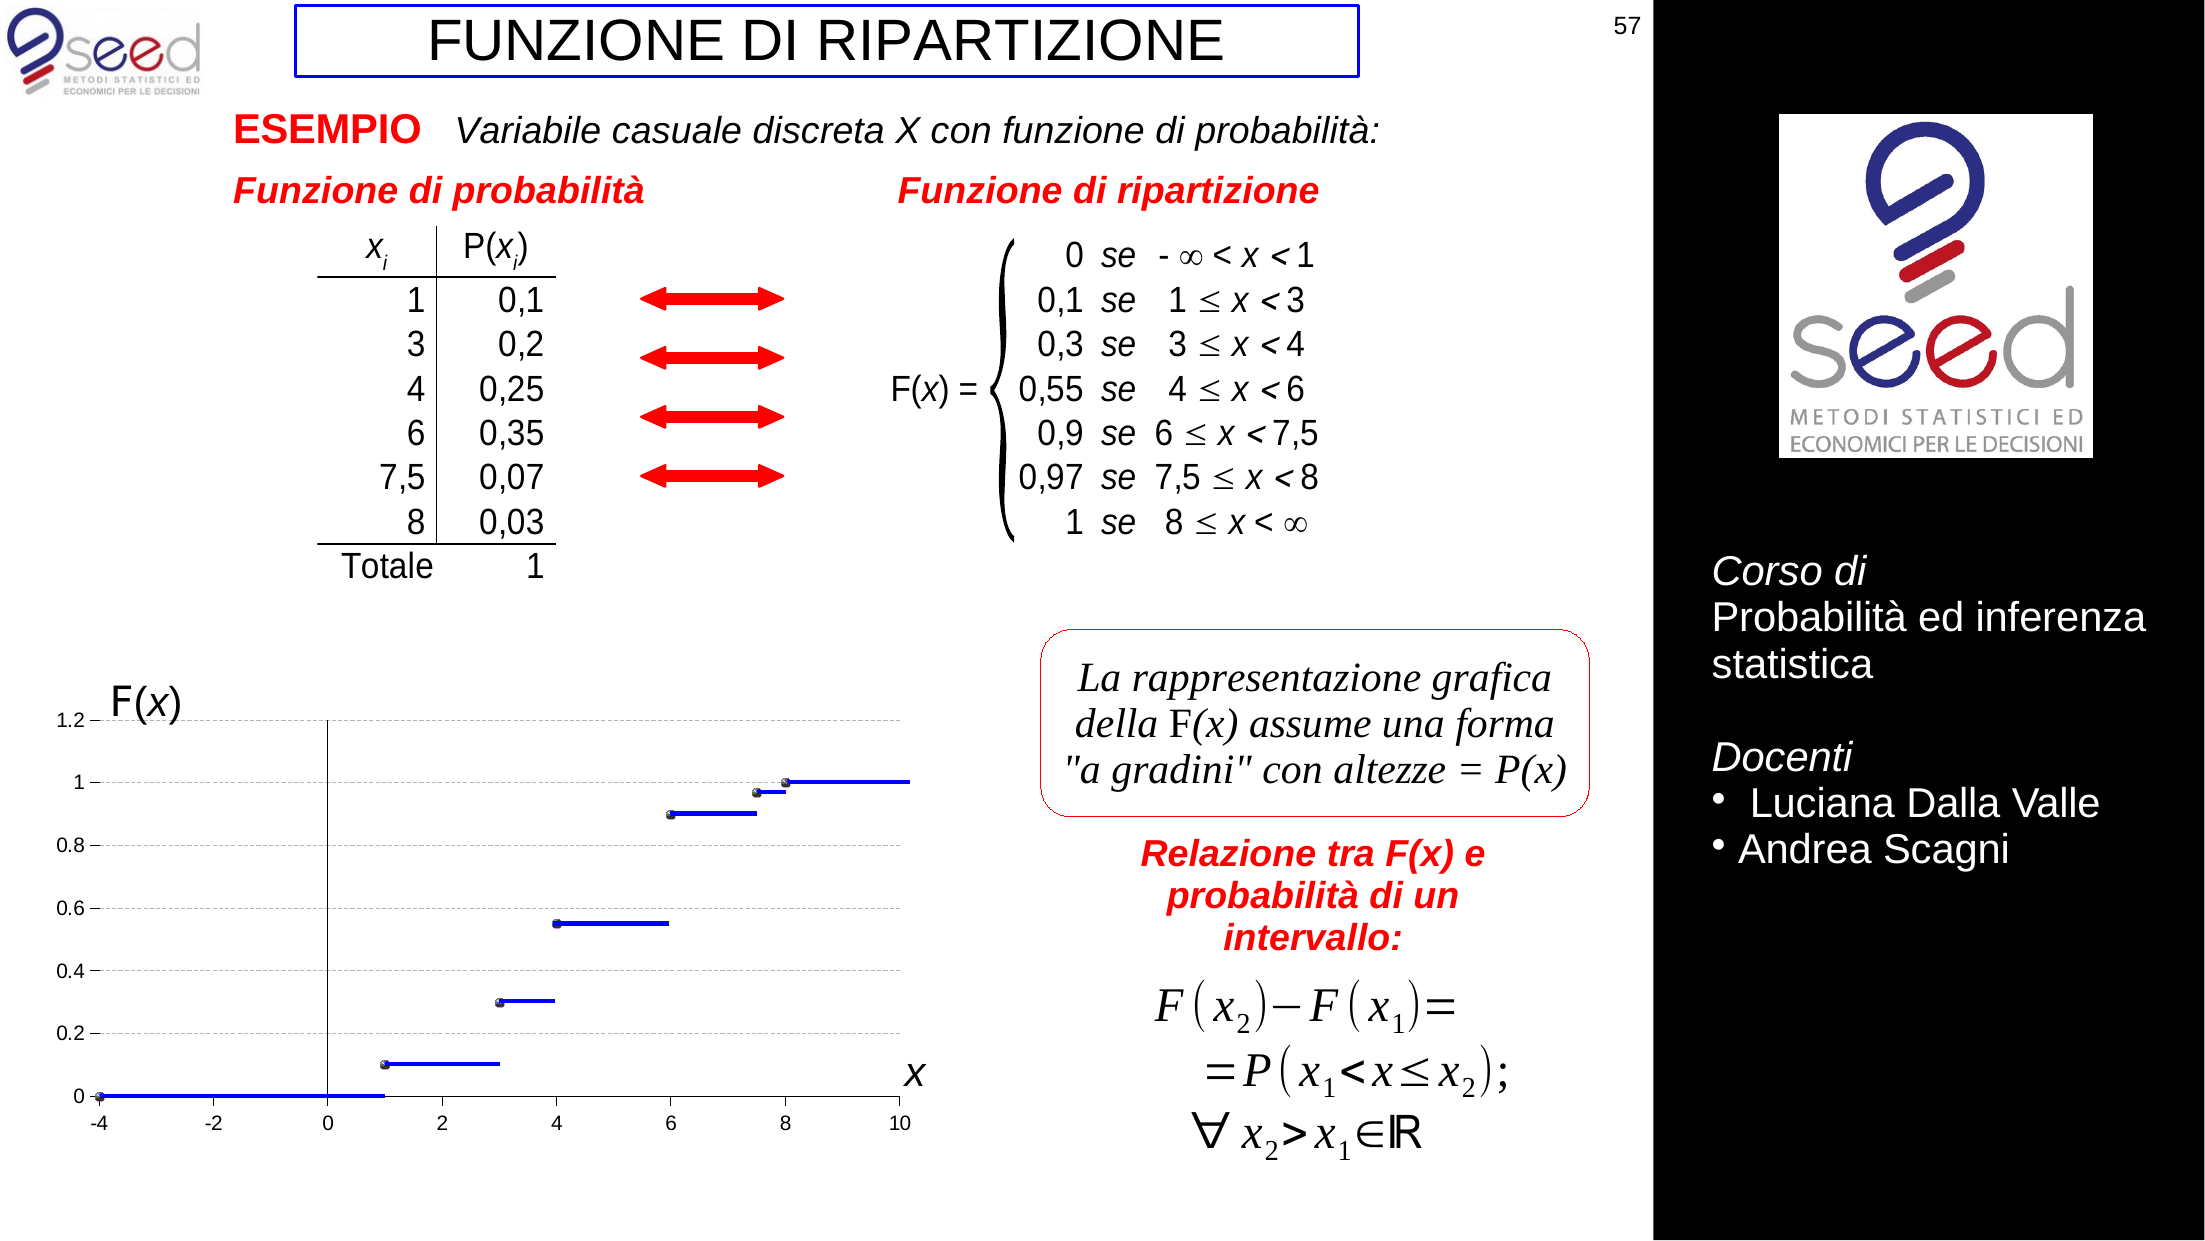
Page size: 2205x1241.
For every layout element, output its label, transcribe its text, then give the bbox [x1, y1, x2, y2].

chart [38, 689, 929, 1144]
text_box F(x) [109, 678, 243, 752]
text_box FUNZIONE DI RIPARTIZIONE [295, 5, 1359, 77]
text_box Relazione tra F(x) e probabilità di un intervallo: [1119, 832, 1507, 969]
text_box La rappresentazione grafica della F(x) assume una forma "a gradini" con altezze = P(x) [1040, 629, 1590, 817]
text_box x [904, 1048, 979, 1120]
text_box ESEMPIO Variabile casuale discreta X con funzione di probabilità: Funzione di probabilità Funzione di ripartizione [233, 105, 1415, 256]
chart [1098, 977, 1517, 1167]
picture [1779, 114, 2093, 458]
picture [5, 5, 203, 98]
chart [317, 225, 1333, 617]
text_box [990, 238, 1015, 543]
